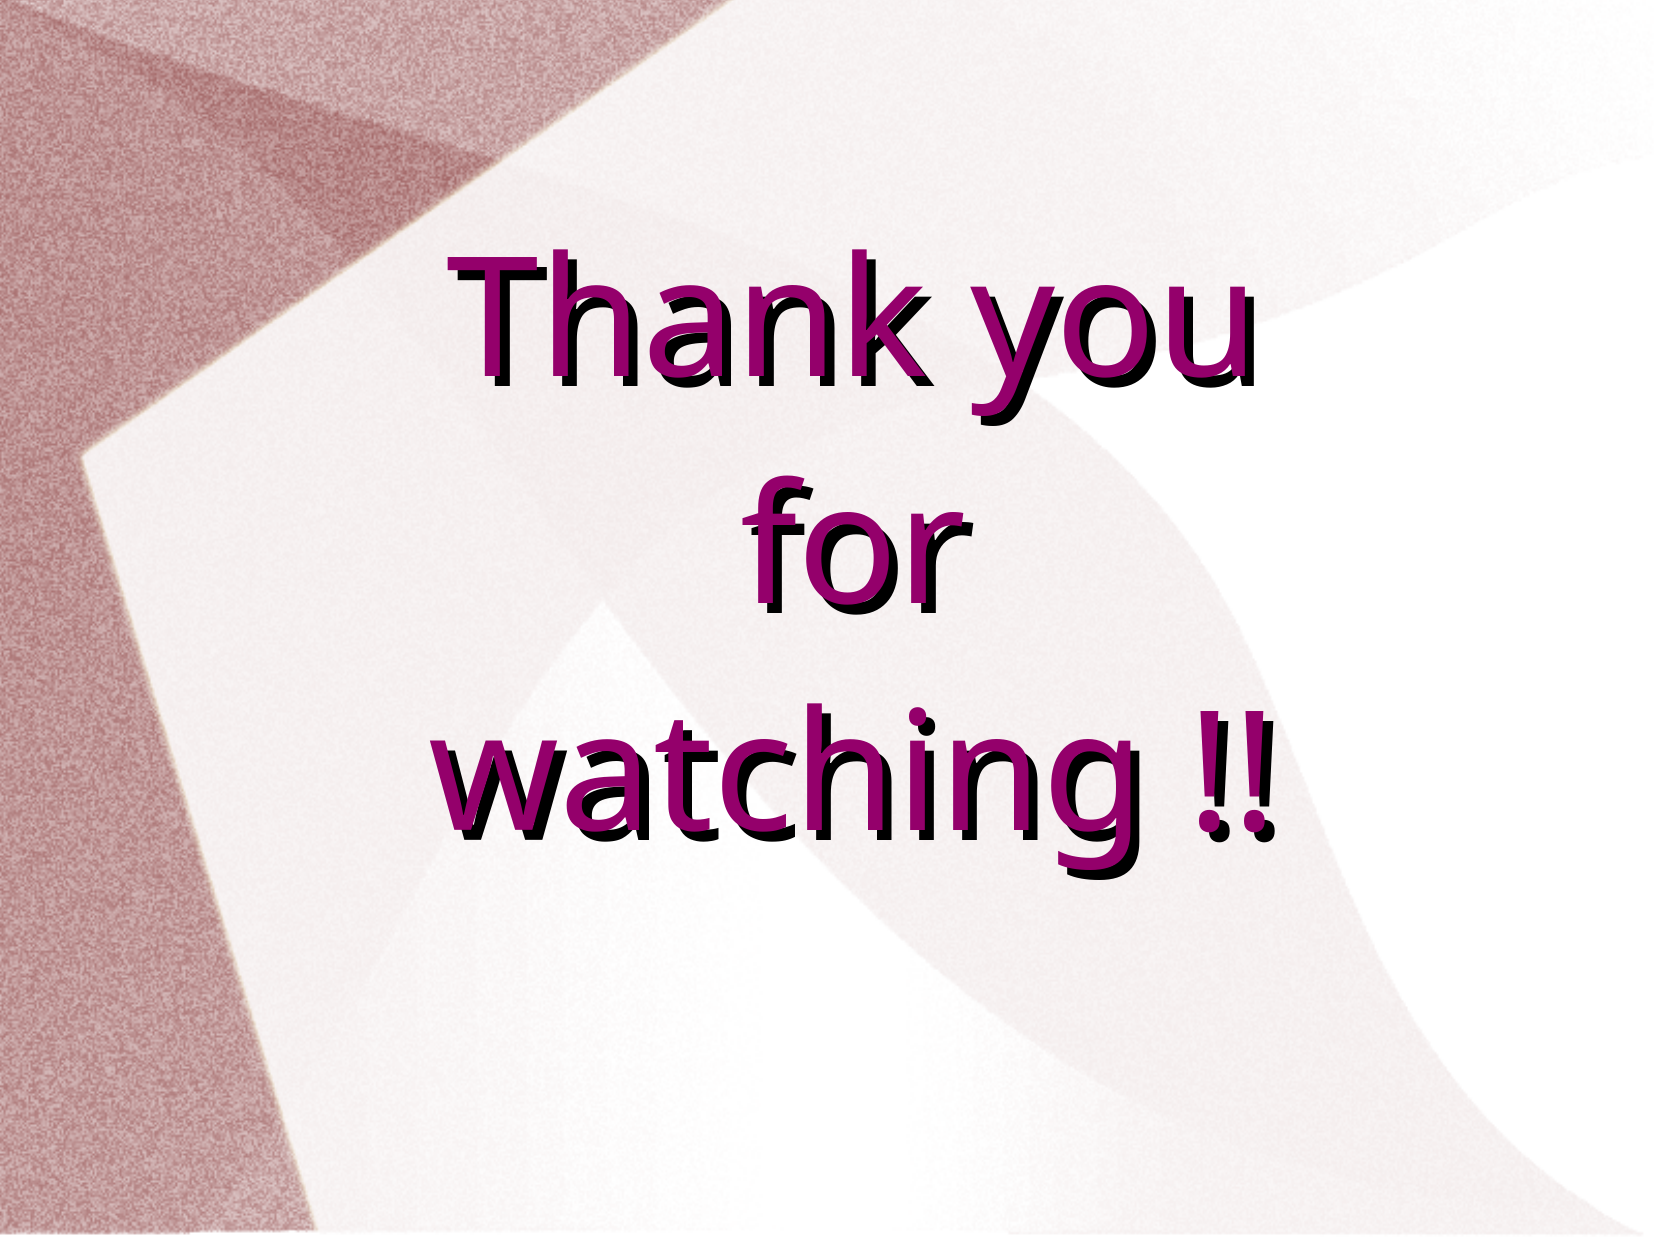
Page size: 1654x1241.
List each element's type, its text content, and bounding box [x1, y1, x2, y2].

subtitle Thank you for watching !! [348, 59, 1359, 1020]
picture [0, 0, 1654, 1241]
